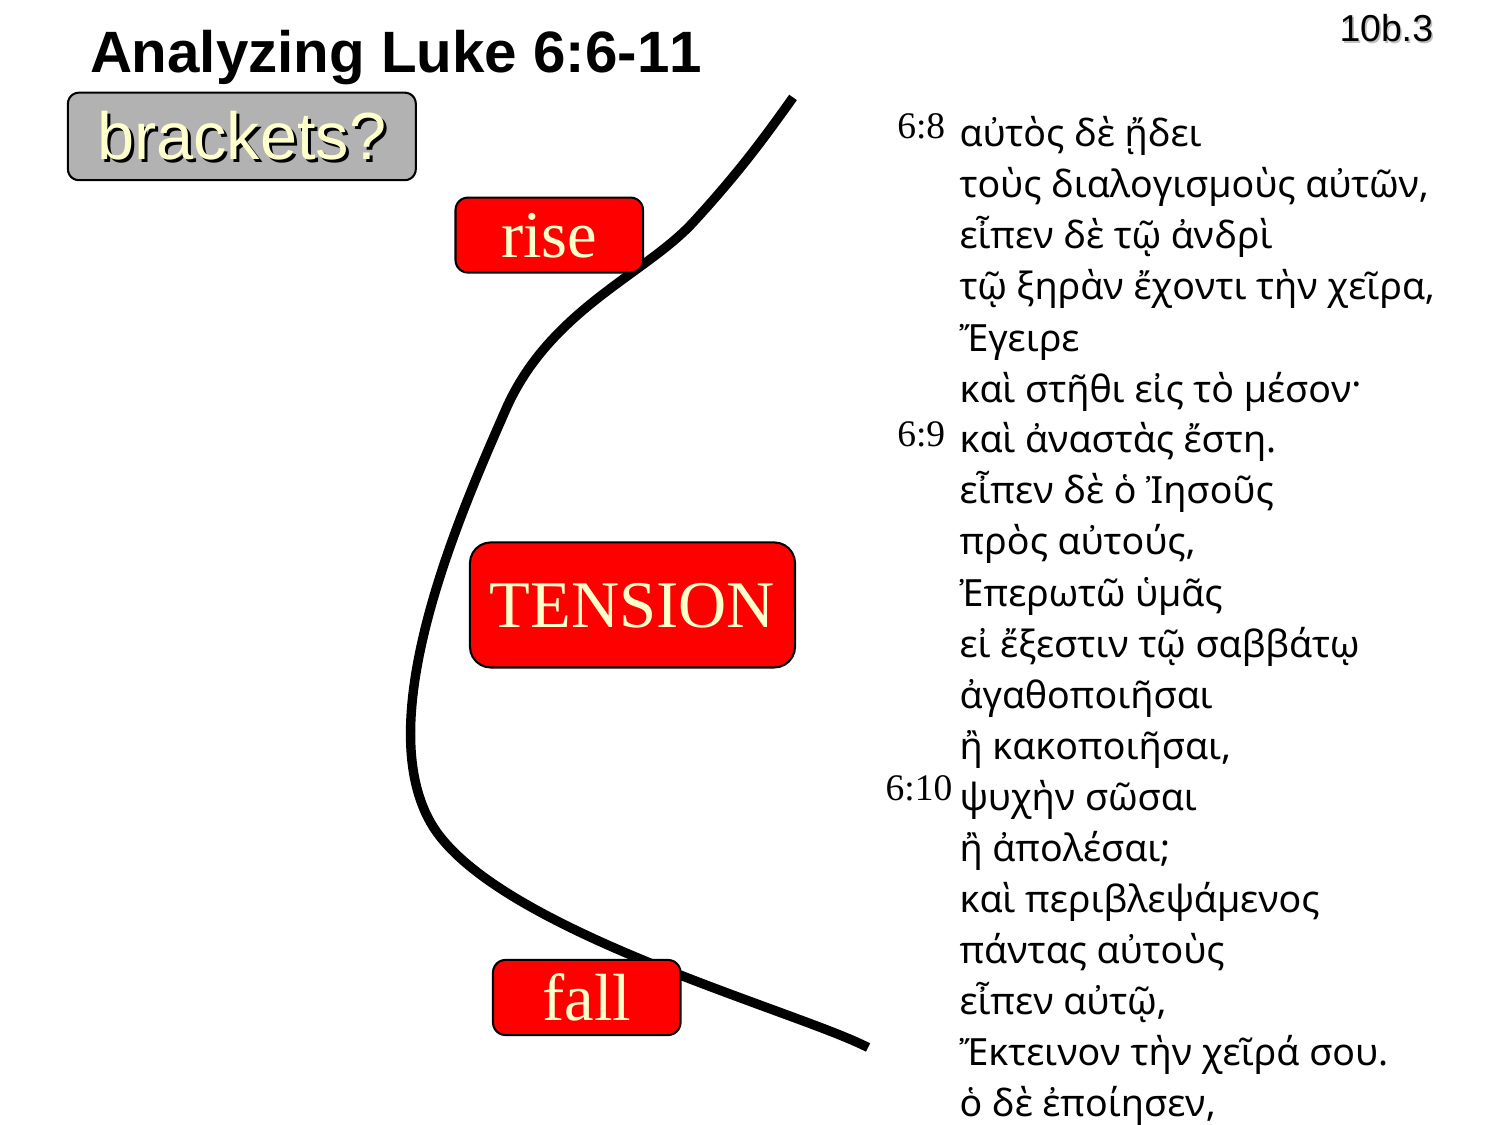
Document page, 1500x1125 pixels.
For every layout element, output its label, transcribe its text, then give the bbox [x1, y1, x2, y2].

text_box 10b.3 [1324, 0, 1488, 58]
text_box rise [455, 197, 644, 273]
text_box αὐτὸς δὲ ᾔδει τοὺς διαλογισμοὺς αὐτῶν, εἶπεν δὲ τῷ ἀνδρὶ τῷ ξηρὰν ἔχοντι τὴν χεῖρα, Ἔγειρε καὶ στῆθι εἰς τὸ μέσον· καὶ ἀναστὰς ἔστη. εἶπεν δὲ ὁ Ἰησοῦς πρὸς αὐτούς, Ἐπερωτῶ ὑμᾶς εἰ ἔξεστιν τῷ σαββάτῳ ἀγαθοποιῆσαι ἢ κακοποιῆσαι, ψυχὴν σῶσαι ἢ ἀπολέσαι; καὶ περιβλεψάμενος πάντας αὐτοὺς εἶπεν αὐτῷ, Ἔκτεινον τὴν χεῖρά σου. ὁ δὲ ἐποίησεν, καὶ ἀπεκατεστάθη ἡ χεὶρ αὐτοῦ. [944, 99, 1486, 1125]
text_box 6:8 [882, 100, 996, 158]
text_box TENSION [469, 542, 796, 668]
text_box 6:10 [870, 762, 984, 819]
text_box brackets? [67, 92, 416, 181]
text_box fall [492, 959, 681, 1036]
text_box 6:9 [882, 407, 996, 465]
text_box Analyzing Luke 6:6-11 [74, 12, 1175, 93]
